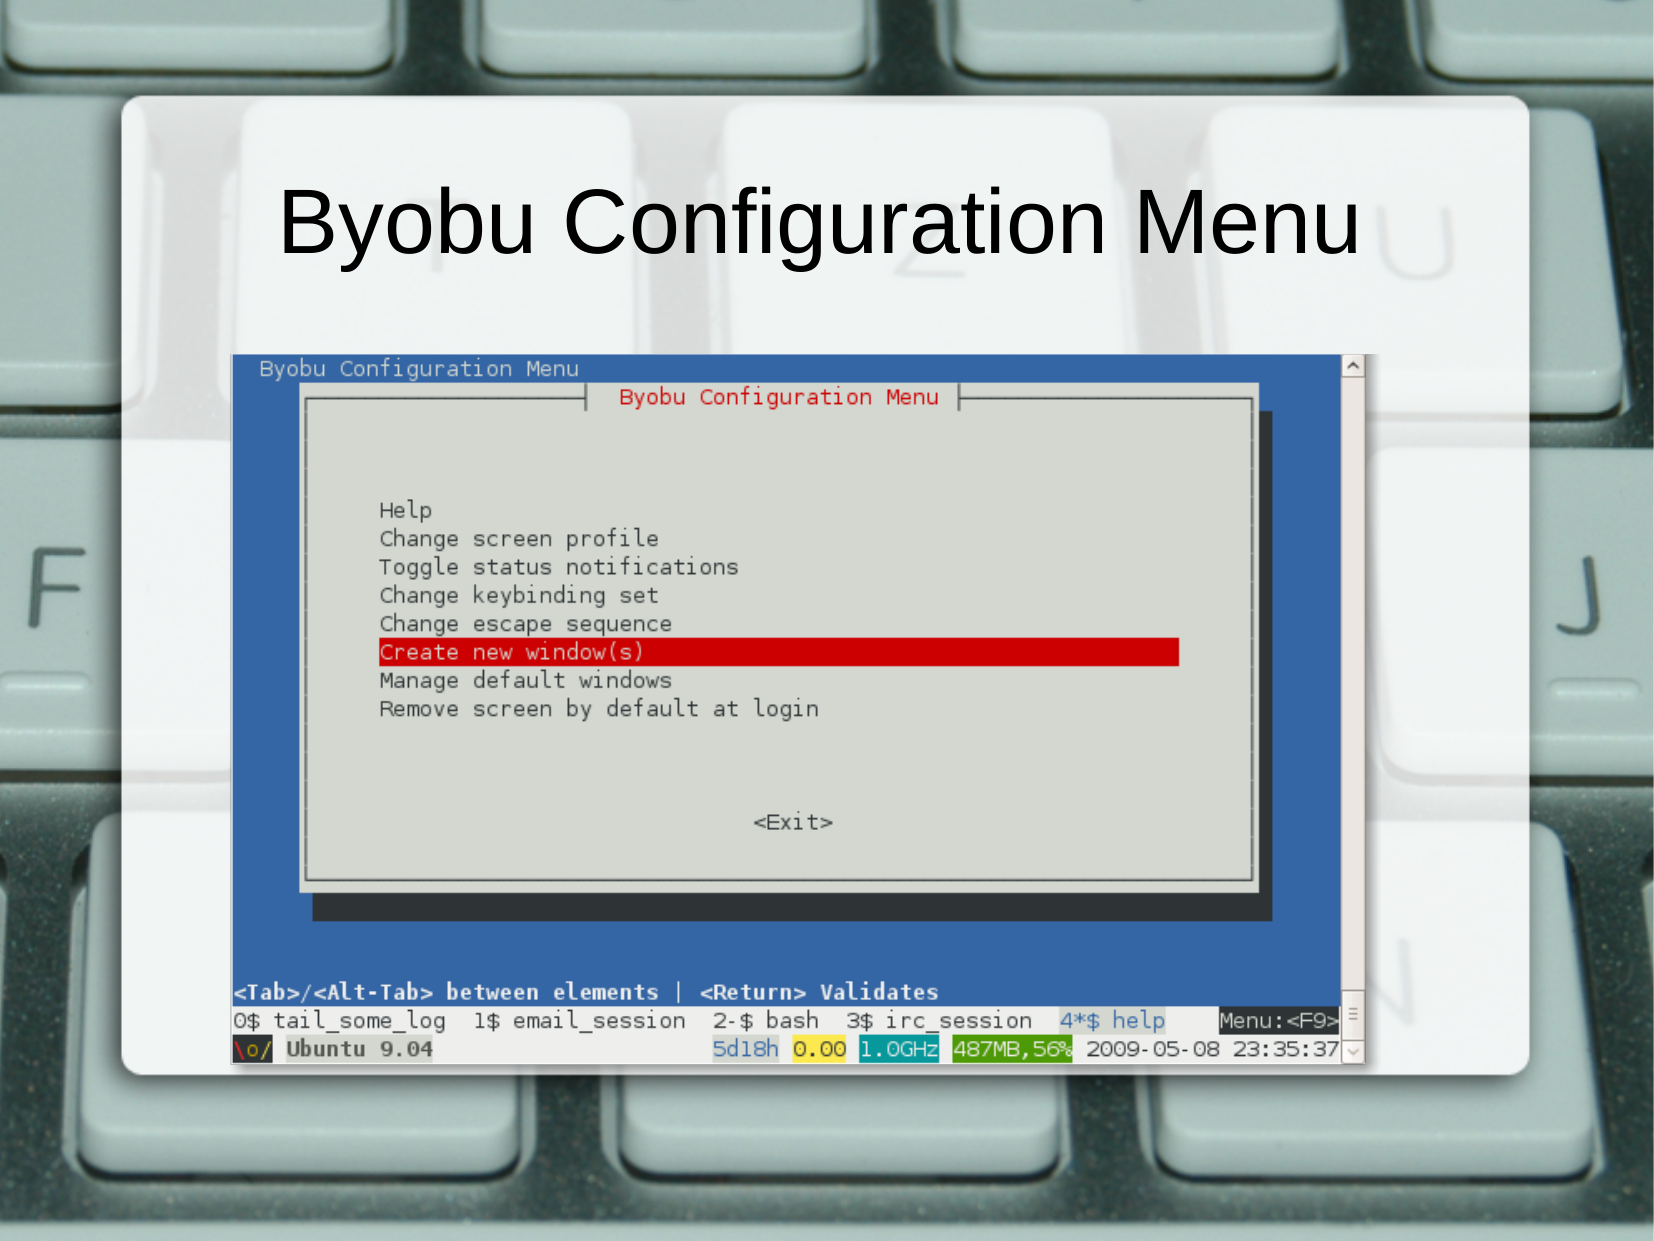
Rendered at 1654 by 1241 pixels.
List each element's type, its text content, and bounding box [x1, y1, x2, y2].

chart [147, 354, 1506, 1241]
title Byobu Configuration Menu [135, 117, 1506, 325]
picture [0, 0, 1654, 1241]
